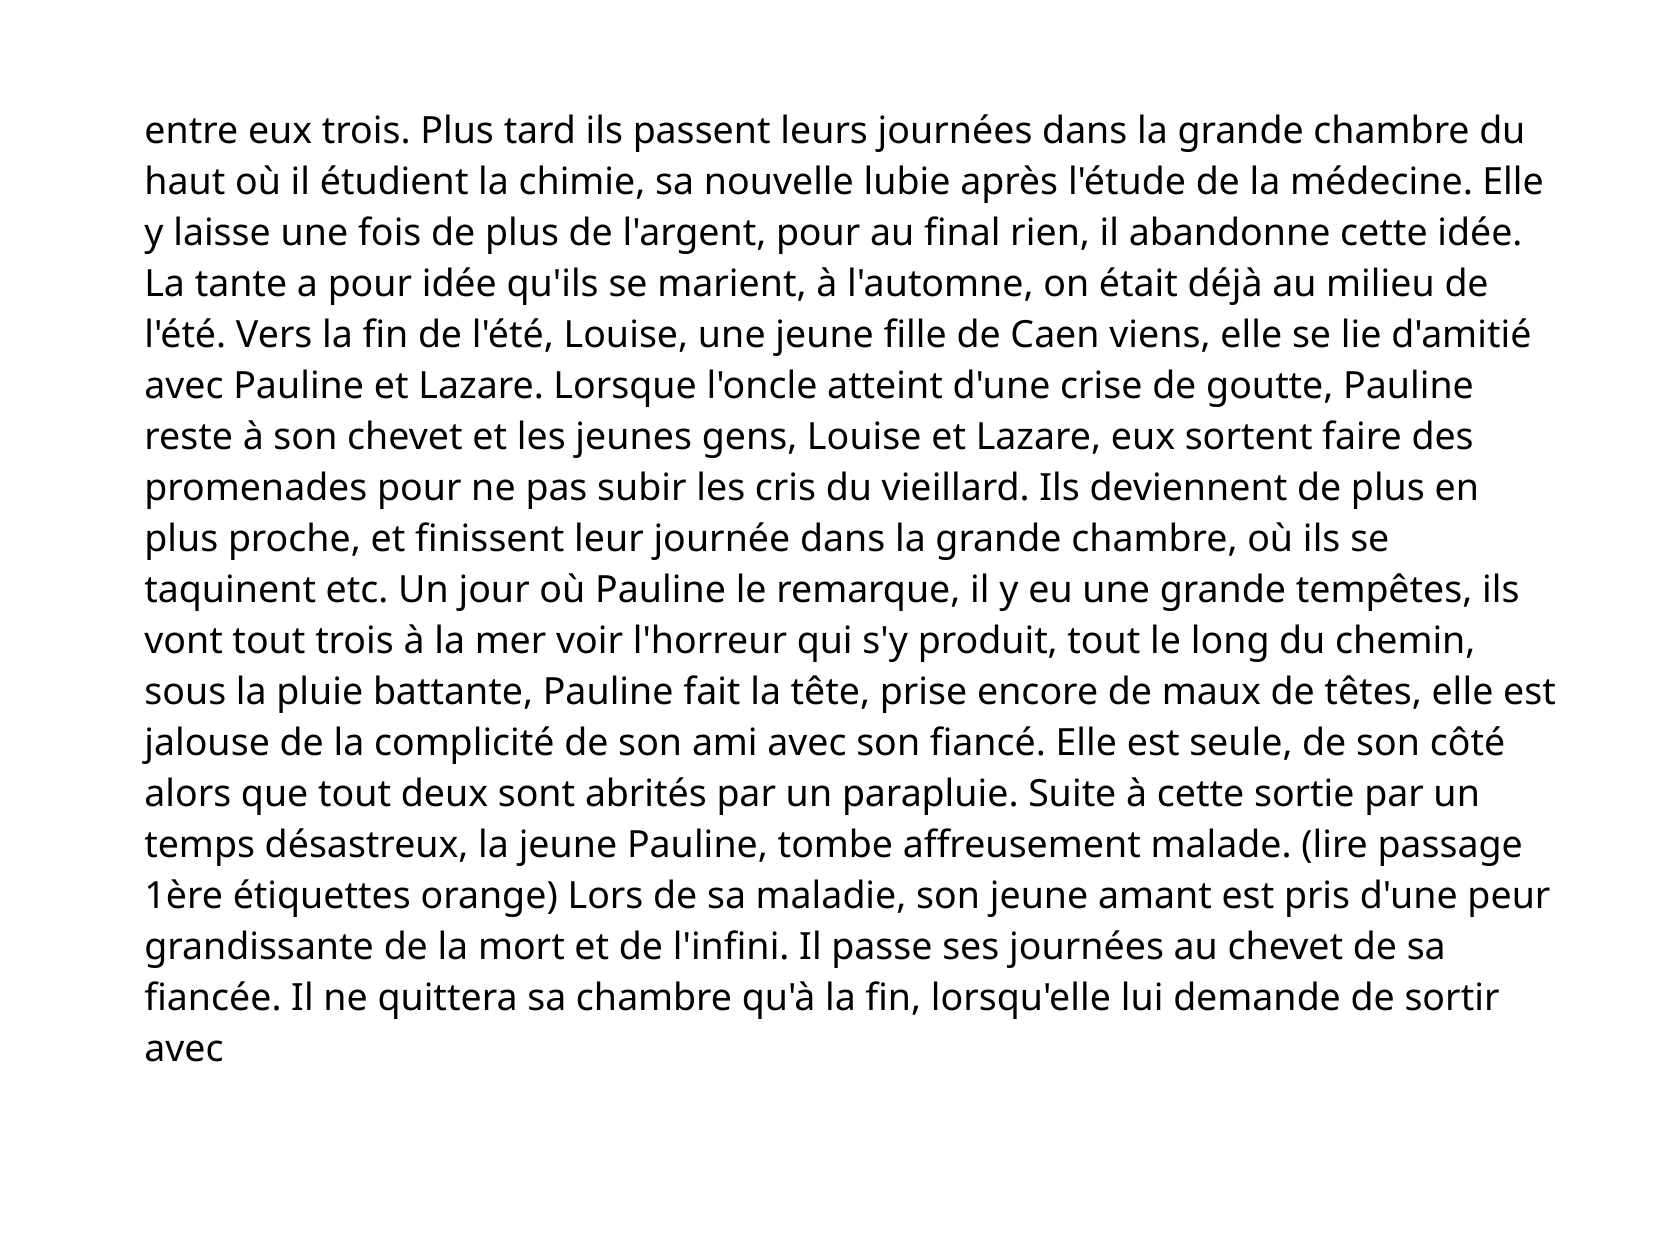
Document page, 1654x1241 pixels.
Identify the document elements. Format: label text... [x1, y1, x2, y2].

list entre eux trois. Plus tard ils passent leurs journées dans la grande chambre du haut où il étudient la chimie, sa nouvelle lubie après l'étude de la médecine. Elle y laisse une fois de plus de l'argent, pour au final rien, il abandonne cette idée. La tante a pour idée qu'ils se marient, à l'automne, on était déjà au milieu de l'été. Vers la fin de l'été, Louise, une jeune fille de Caen viens, elle se lie d'amitié avec Pauline et Lazare. Lorsque l'oncle atteint d'une crise de goutte, Pauline reste à son chevet et les jeunes gens, Louise et Lazare, eux sortent faire des promenades pour ne pas subir les cris du vieillard. Ils deviennent de plus en plus proche, et finissent leur journée dans la grande chambre, où ils se taquinent etc. Un jour où Pauline le remarque, il y eu une grande tempêtes, ils vont tout trois à la mer voir l'horreur qui s'y produit, tout le long du chemin, sous la pluie battante, Pauline fait la tête, prise encore de maux de têtes, elle est jalouse de la complicité de son ami avec son fiancé. Elle est seule, de son côté alors que tout deux sont abrités par un parapluie. Suite à cette sortie par un temps désastreux, la jeune Pauline, tombe affreusement malade. (lire passage 1ère étiquettes orange) Lors de sa maladie, son jeune amant est pris d'une peur grandissante de la mort et de l'infini. Il passe ses journées au chevet de sa fiancée. Il ne quittera sa chambre qu'à la fin, lorsqu'elle lui demande de sortir avec [73, 103, 1562, 1173]
title [82, 49, 1571, 257]
